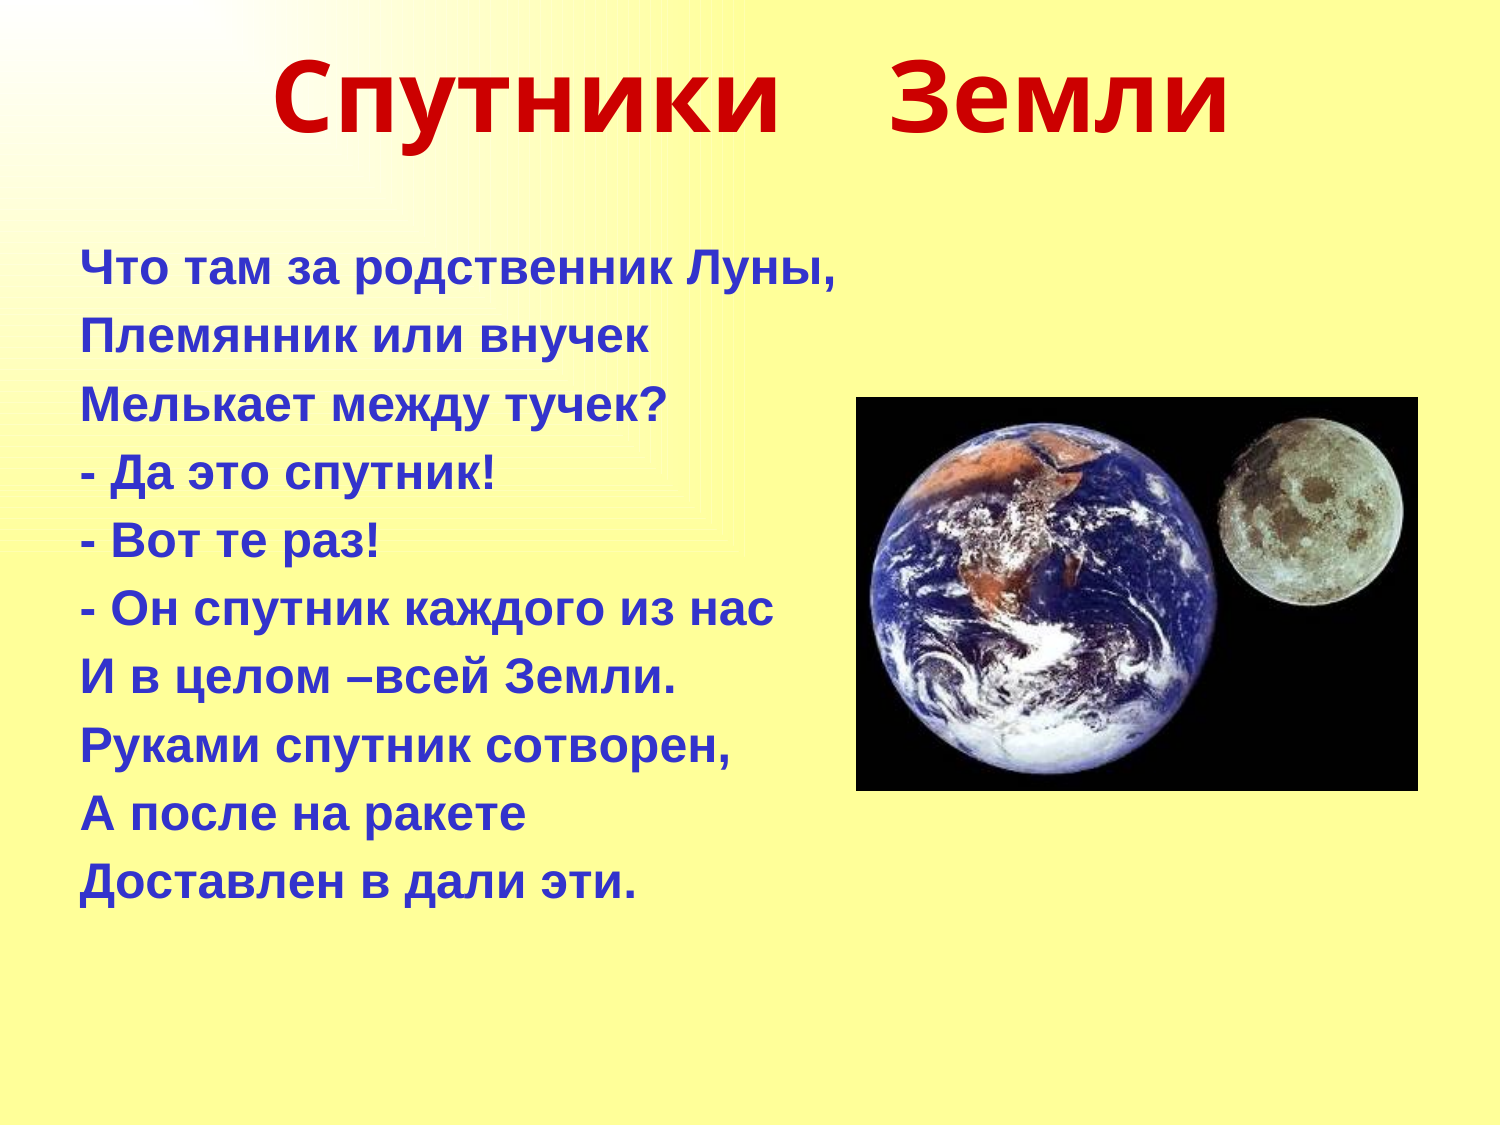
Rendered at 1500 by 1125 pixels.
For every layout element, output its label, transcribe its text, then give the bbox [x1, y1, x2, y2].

list Что там за родственник Луны, Племянник или внучек Мелькает между тучек? - Да это спутник! - Вот те раз! - Он спутник каждого из нас И в целом –всей Земли. Руками спутник сотворен, А после на ракете Доставлен в дали эти. [64, 231, 928, 965]
title Спутники Земли [76, 0, 1427, 188]
picture [856, 397, 1418, 791]
